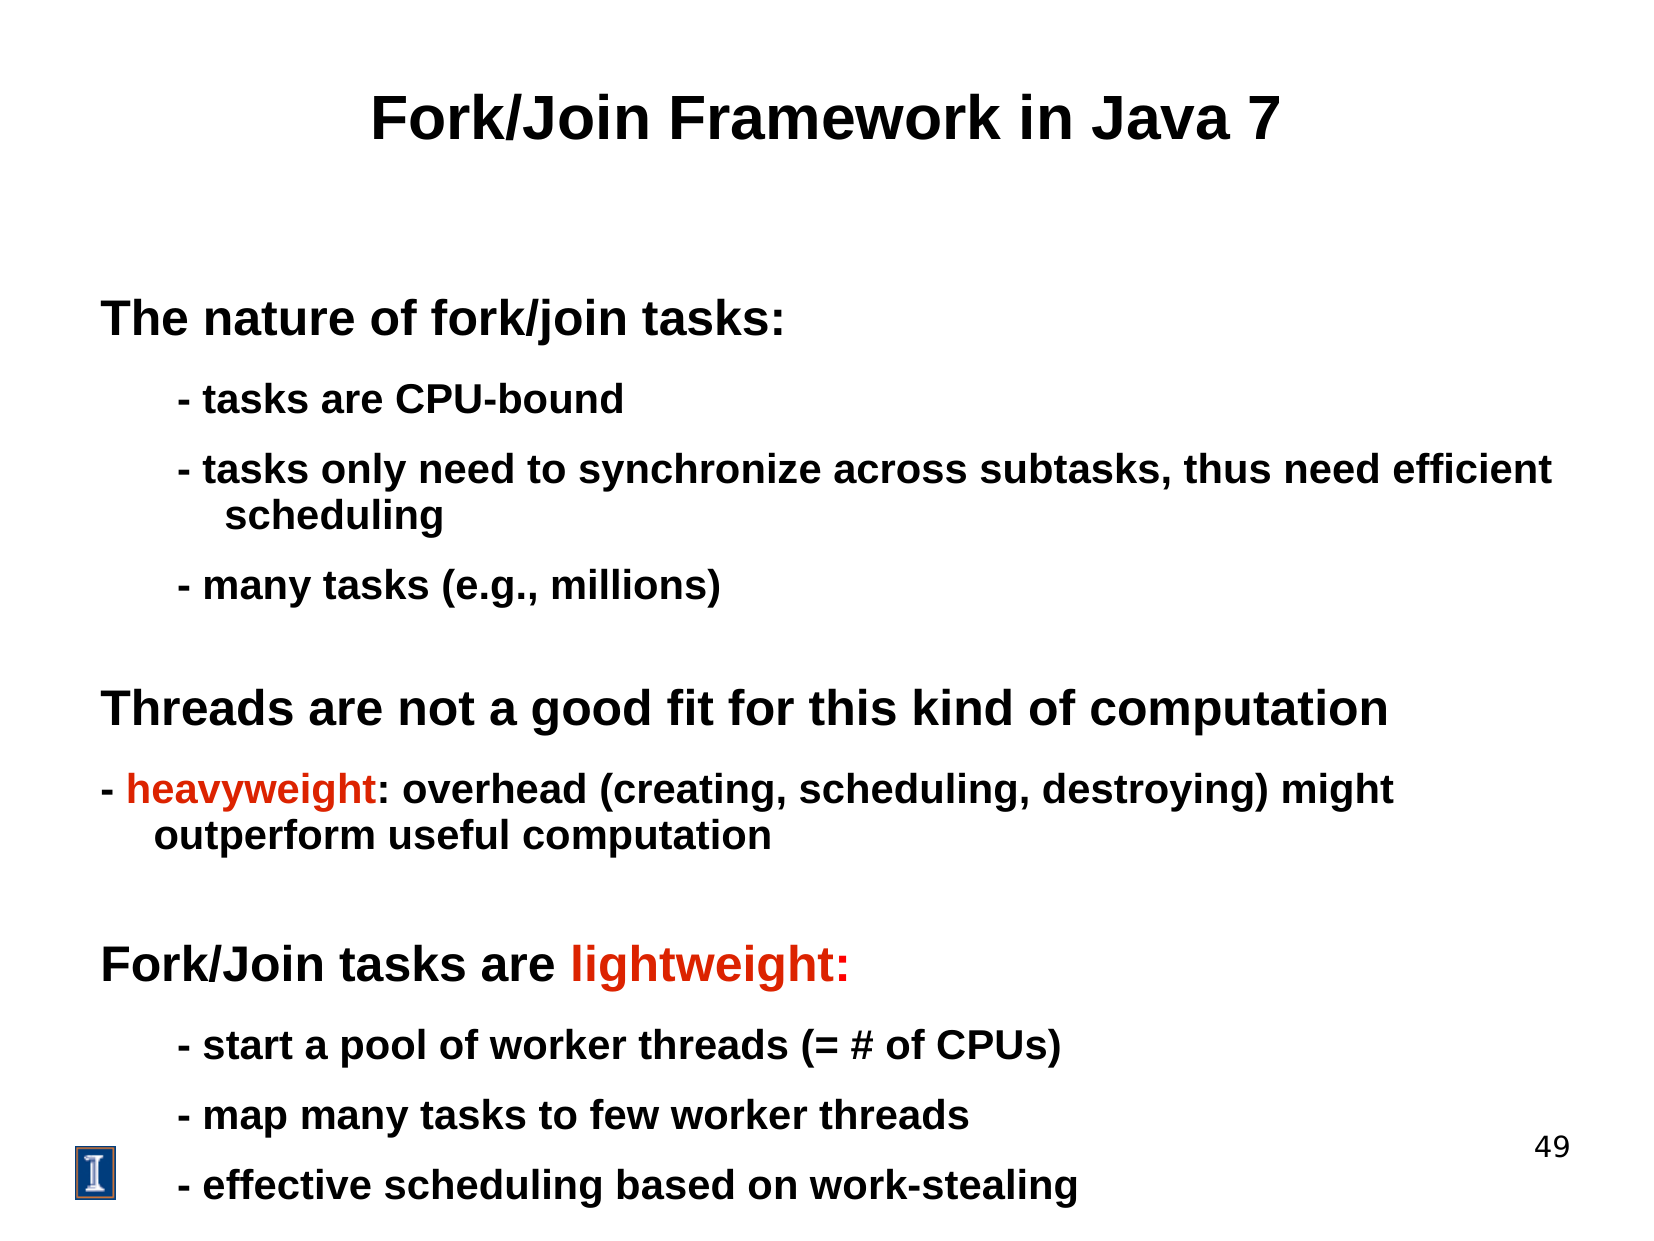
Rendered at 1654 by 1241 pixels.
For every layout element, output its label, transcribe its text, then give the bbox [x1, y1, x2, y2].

picture [75, 1146, 82, 1200]
title Fork/Join Framework in Java 7 [82, 49, 1571, 257]
list The nature of fork/join tasks: - tasks are CPU-bound - tasks only need to synchronize across subtasks, thus need efficient scheduling - many tasks (e.g., millions) Threads are not a good fit for this kind of computation - heavyweight: overhead (creating, scheduling, destroying) might outperform useful computation Fork/Join tasks are lightweight: - start a pool of worker threads (= # of CPUs) - map many tasks to few worker threads - effective scheduling based on work-stealing [82, 290, 1571, 1241]
